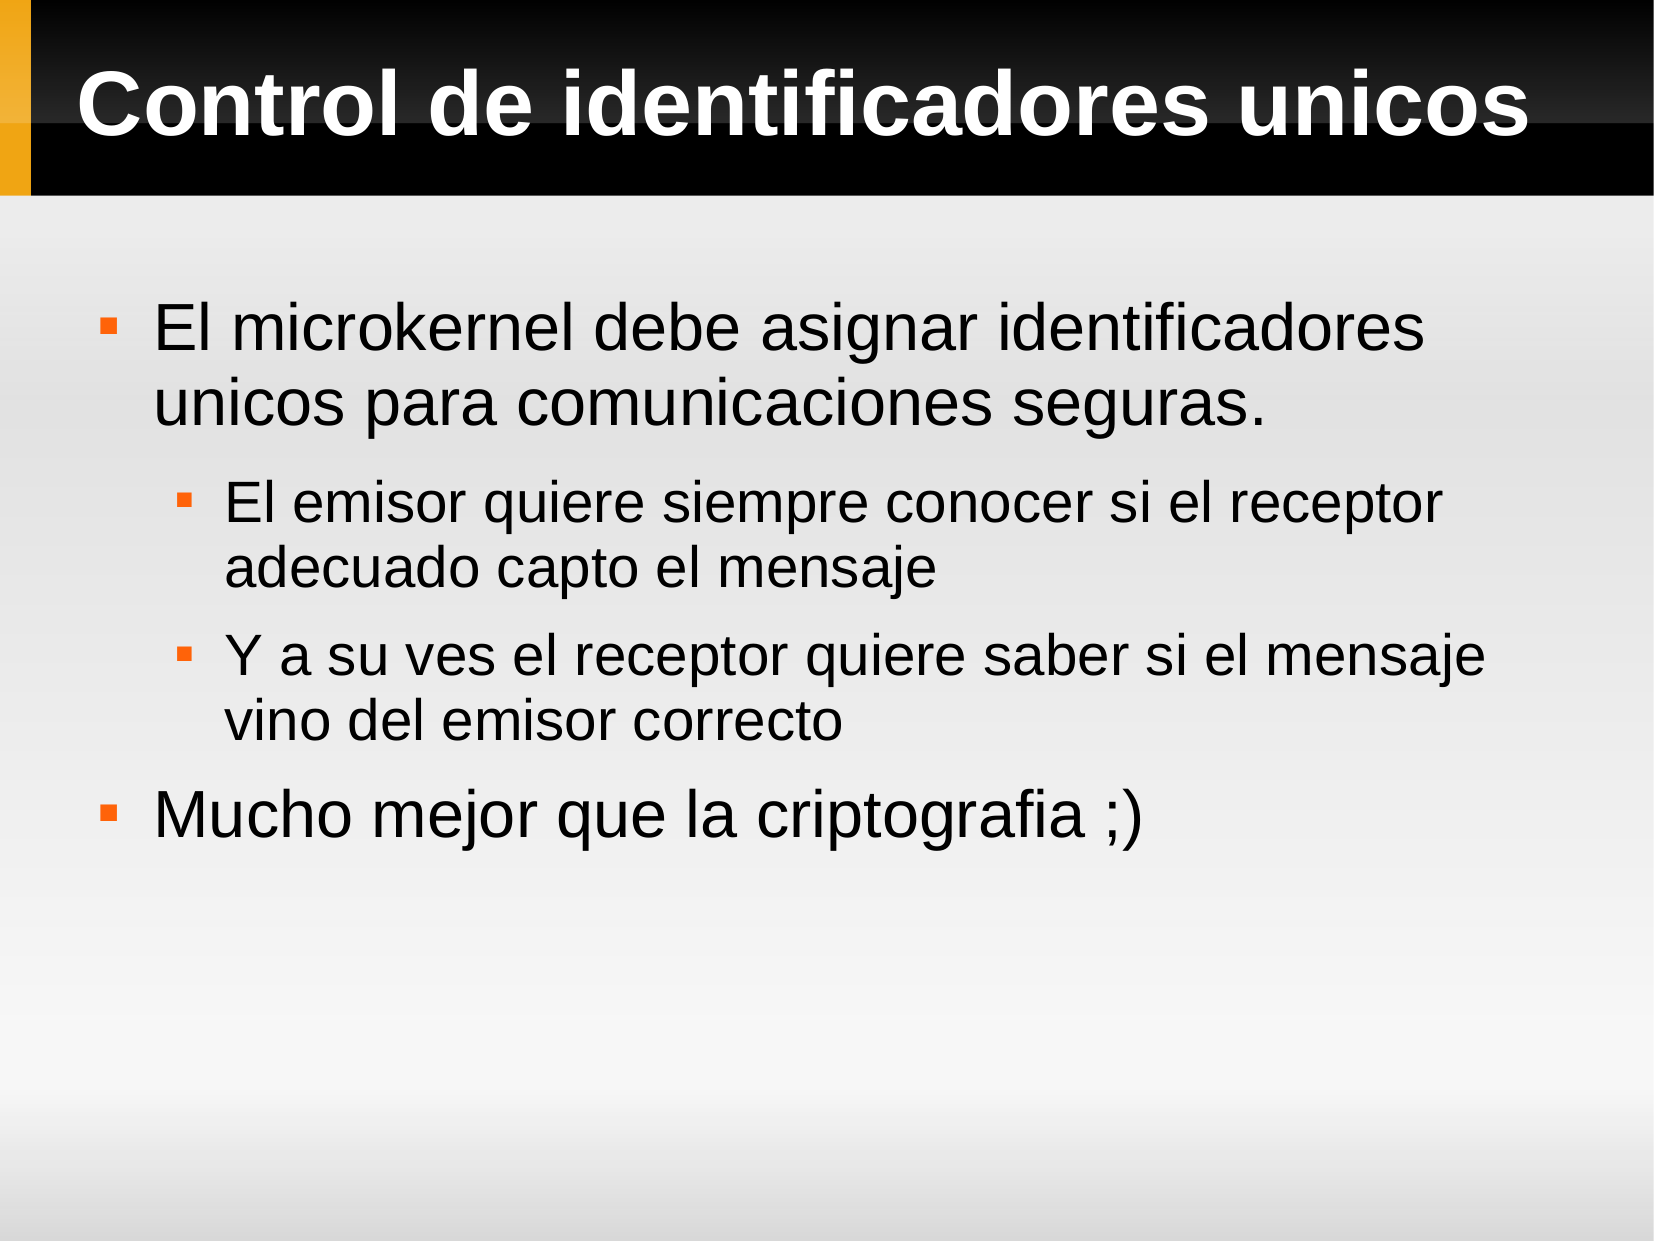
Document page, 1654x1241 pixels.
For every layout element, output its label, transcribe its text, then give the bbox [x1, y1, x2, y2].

list El microkernel debe asignar identificadores unicos para comunicaciones seguras. El emisor quiere siempre conocer si el receptor adecuado capto el mensaje Y a su ves el receptor quiere saber si el mensaje vino del emisor correcto Mucho mejor que la criptografia ;) [82, 290, 1571, 1094]
picture [0, 0, 1654, 1241]
title Control de identificadores unicos [76, 7, 1565, 200]
